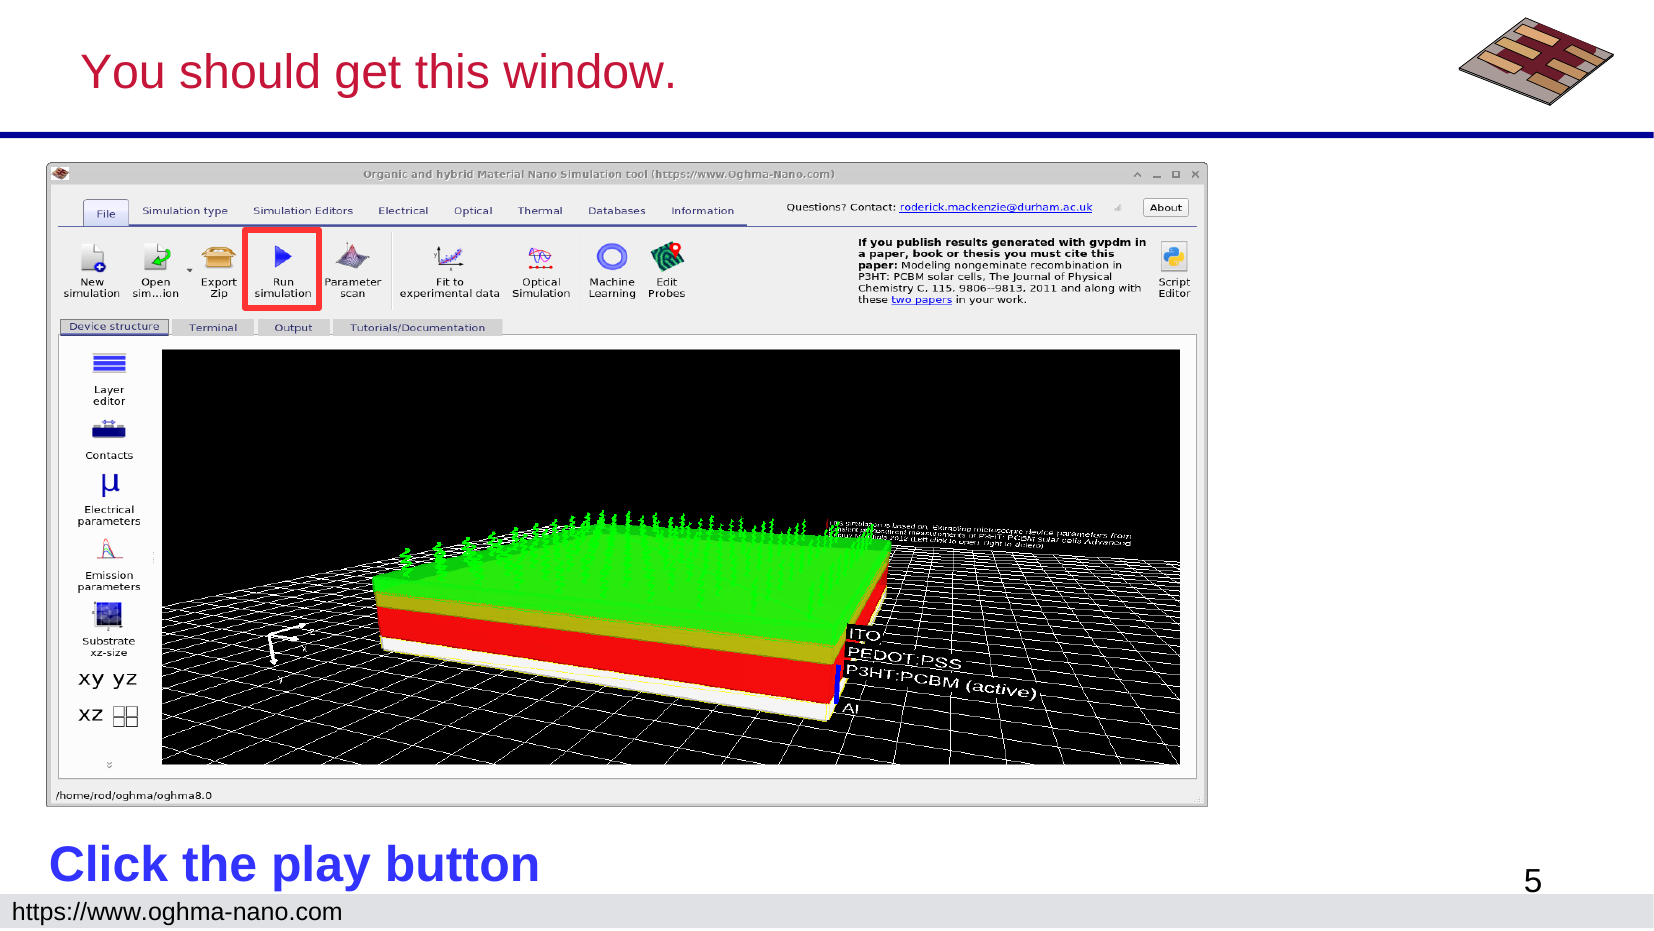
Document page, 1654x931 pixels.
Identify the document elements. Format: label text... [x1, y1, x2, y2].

text_box <number> [1509, 852, 1654, 911]
title You should get this window. [65, 28, 1430, 116]
picture [46, 162, 1208, 807]
text_box Click the play button [16, 823, 1644, 931]
